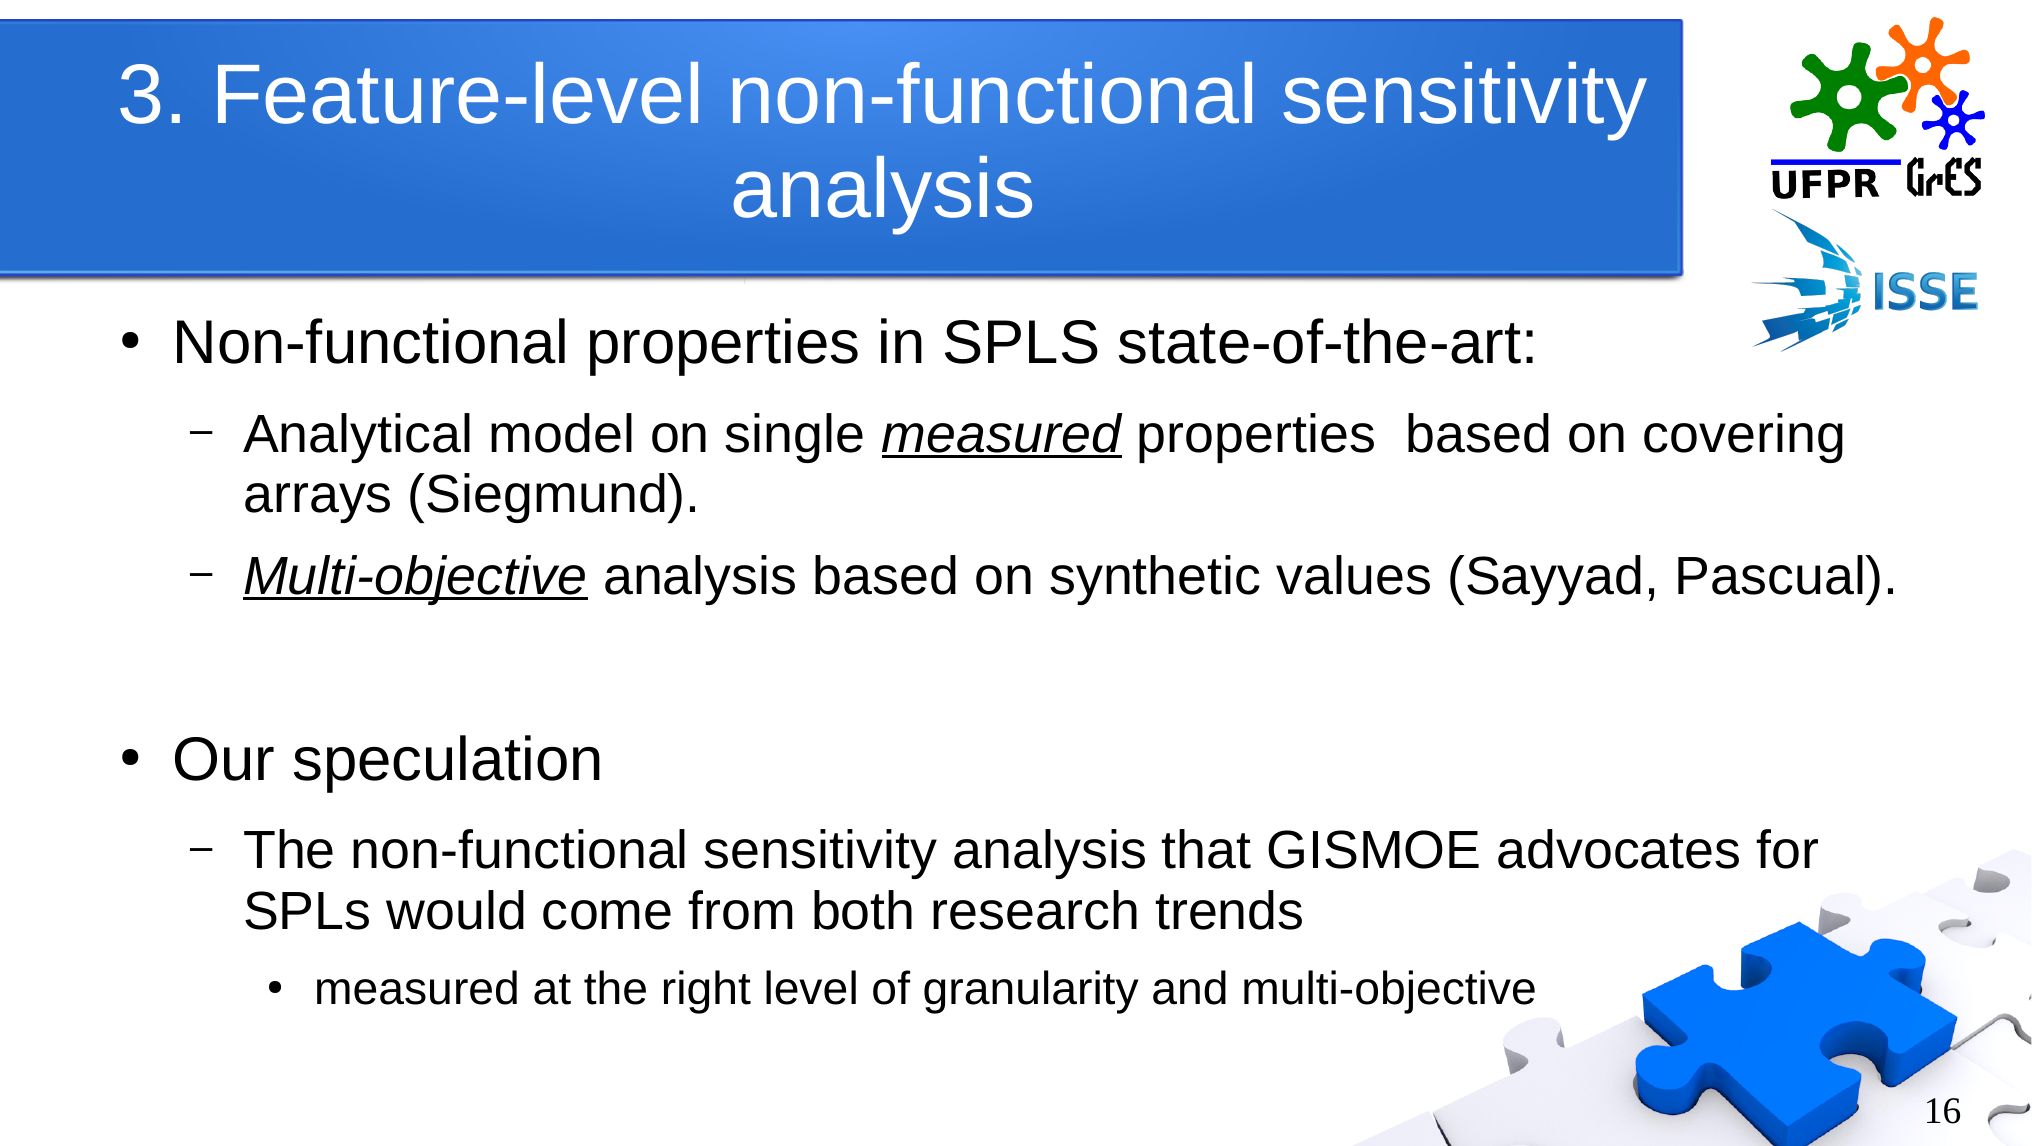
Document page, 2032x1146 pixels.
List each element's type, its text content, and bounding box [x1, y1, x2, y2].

picture [1771, 17, 1985, 199]
picture [0, 19, 1689, 284]
picture [1736, 200, 1997, 366]
list Non-functional properties in SPLS state-of-the-art: Analytical model on single measured properties based on covering arrays (Siegmund). Multi-objective analysis based on synthetic values (Sayyad, Pascual). Our speculation The non-functional sensitivity analysis that GISMOE advocates for SPLs would come from both research trends measured at the right level of granularity and multi-objective [101, 307, 1949, 1028]
title 3. Feature-level non-functional sensitivity analysis [101, 45, 1666, 237]
picture [1334, 753, 2032, 1146]
